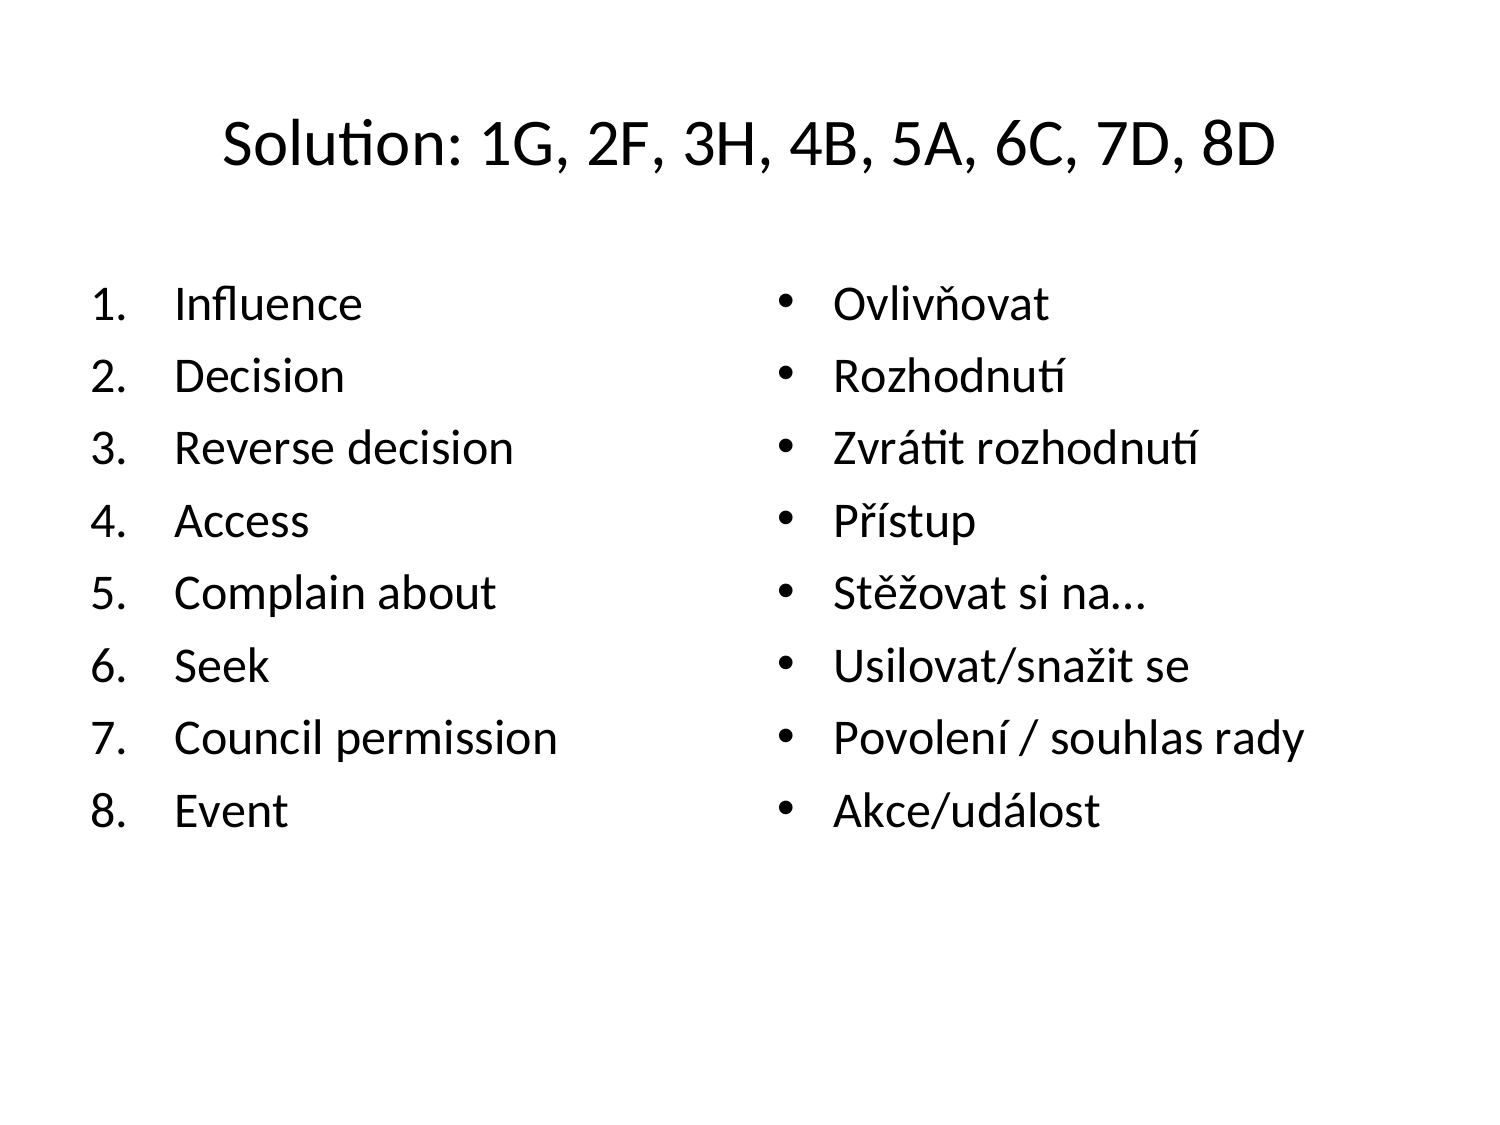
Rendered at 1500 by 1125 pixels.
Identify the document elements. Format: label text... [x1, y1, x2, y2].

title Solution: 1G, 2F, 3H, 4B, 5A, 6C, 7D, 8D [75, 45, 1426, 233]
list Influence Decision Reverse decision Access Complain about Seek Council permission Event [75, 262, 738, 1006]
list Ovlivňovat Rozhodnutí Zvrátit rozhodnutí Přístup Stěžovat si na… Usilovat/snažit se Povolení / souhlas rady Akce/událost [762, 262, 1426, 1006]
